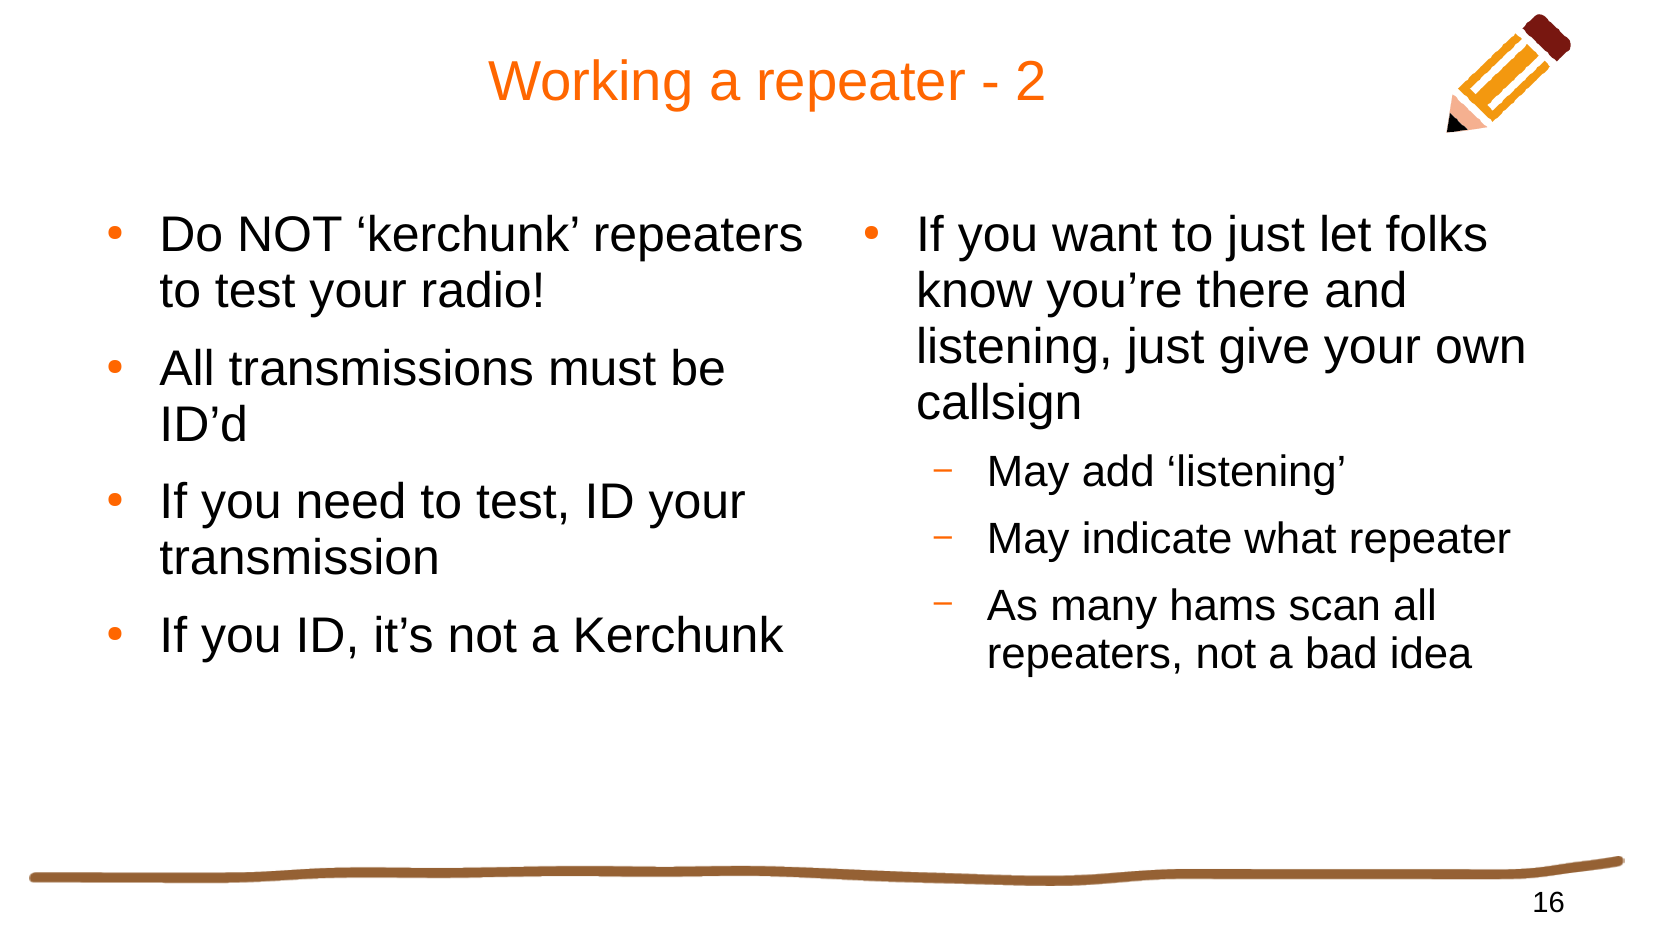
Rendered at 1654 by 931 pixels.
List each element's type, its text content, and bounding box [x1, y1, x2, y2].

picture [1446, 14, 1571, 133]
list Do NOT ‘kerchunk’ repeaters to test your radio! All transmissions must be ID’d If you need to test, ID your transmission If you ID, it’s not a Kerchunk [88, 206, 809, 857]
picture [29, 856, 1625, 886]
list If you want to just let folks know you’re there and listening, just give your own callsign May add ‘listening’ May indicate what repeater As many hams scan all repeaters, not a bad idea [845, 206, 1566, 857]
title Working a repeater - 2 [88, 29, 1447, 133]
